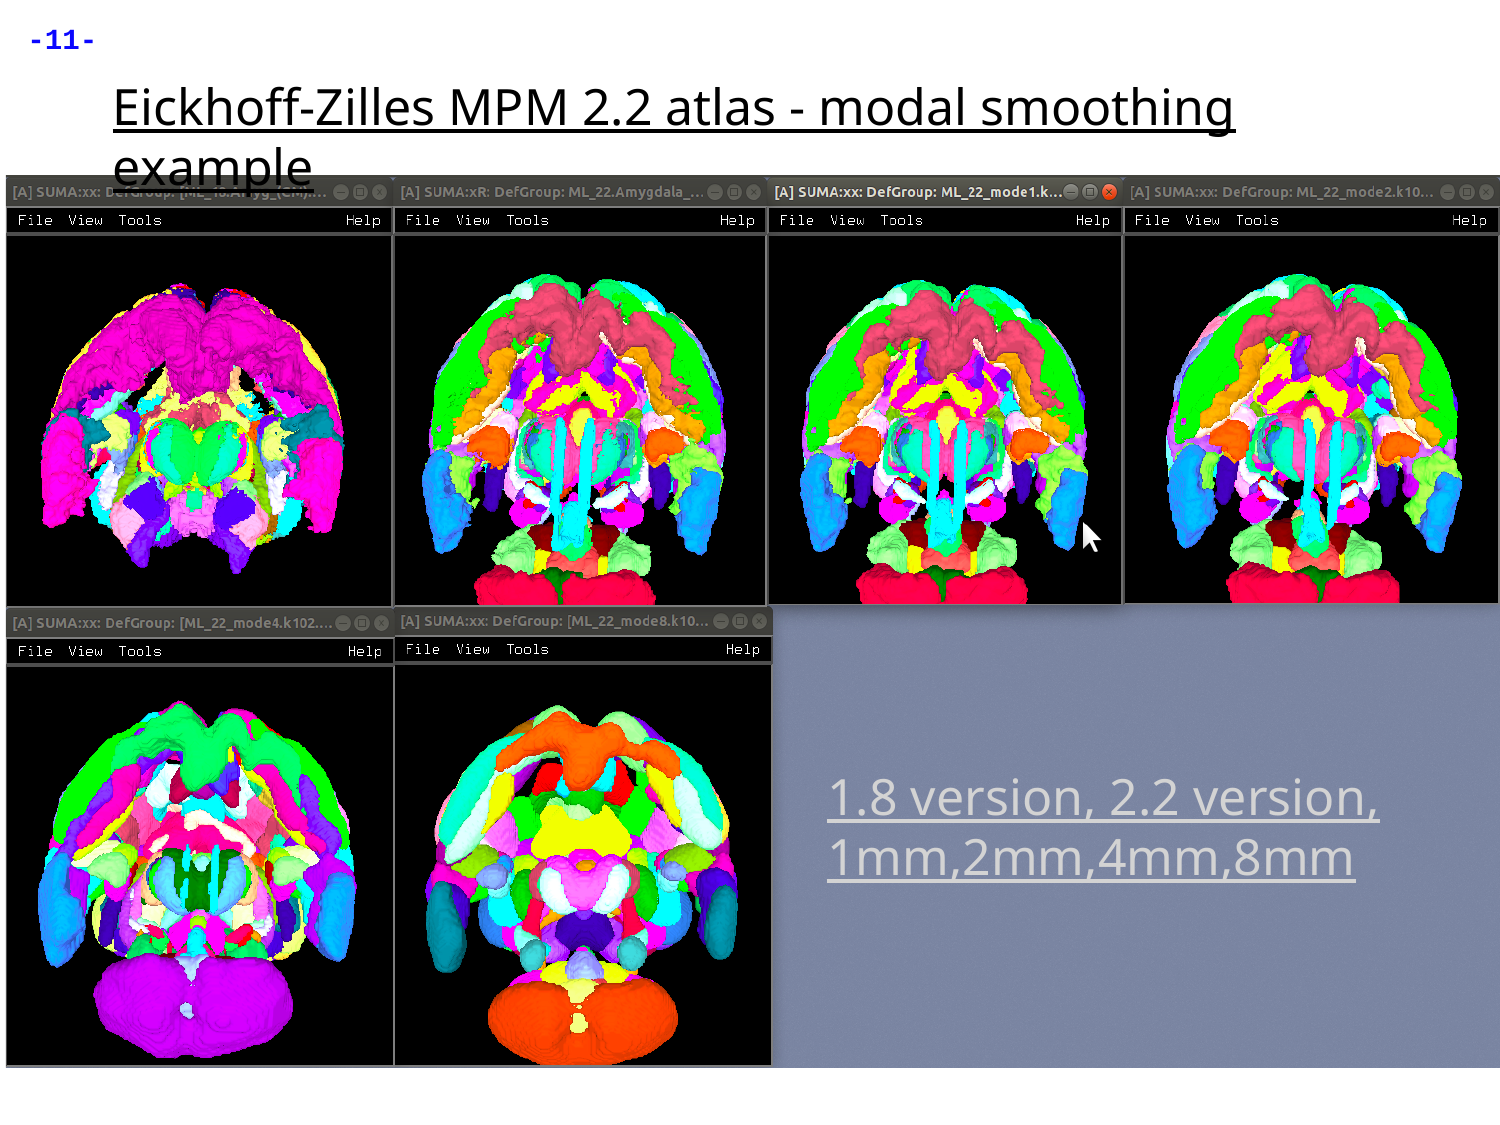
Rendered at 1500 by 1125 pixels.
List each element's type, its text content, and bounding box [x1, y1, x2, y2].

picture [5, 175, 1500, 1068]
text_box 1.8 version, 2.2 version, 1mm,2mm,4mm,8mm [812, 758, 1500, 894]
text_box Eickhoff-Zilles MPM 2.2 atlas - modal smoothing example [97, 67, 1383, 203]
